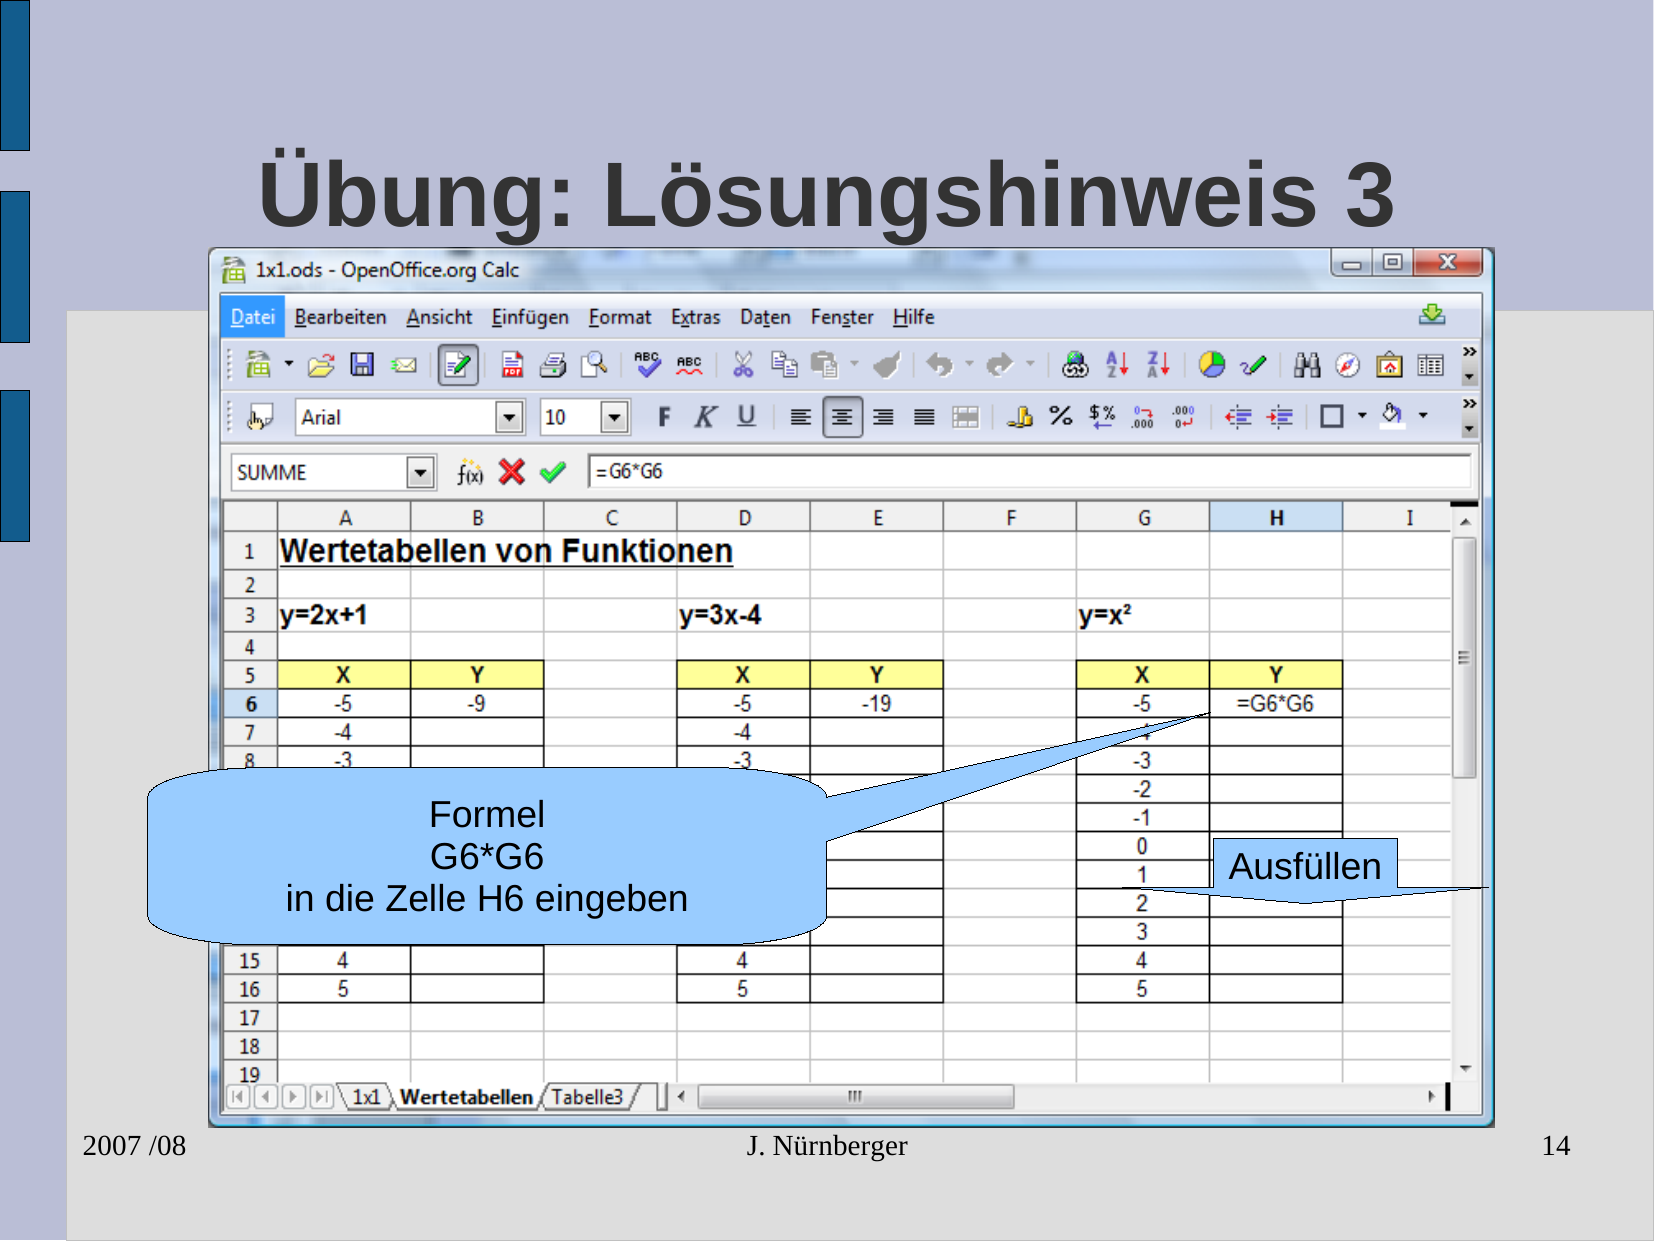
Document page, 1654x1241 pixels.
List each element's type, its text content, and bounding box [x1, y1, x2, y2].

text_box Ausfüllen [1122, 838, 1489, 904]
text_box Formel G6*G6 in die Zelle H6 eingeben [147, 712, 1211, 945]
title Übung: Lösungshinweis 3 [121, 98, 1534, 291]
picture [208, 247, 1495, 1128]
